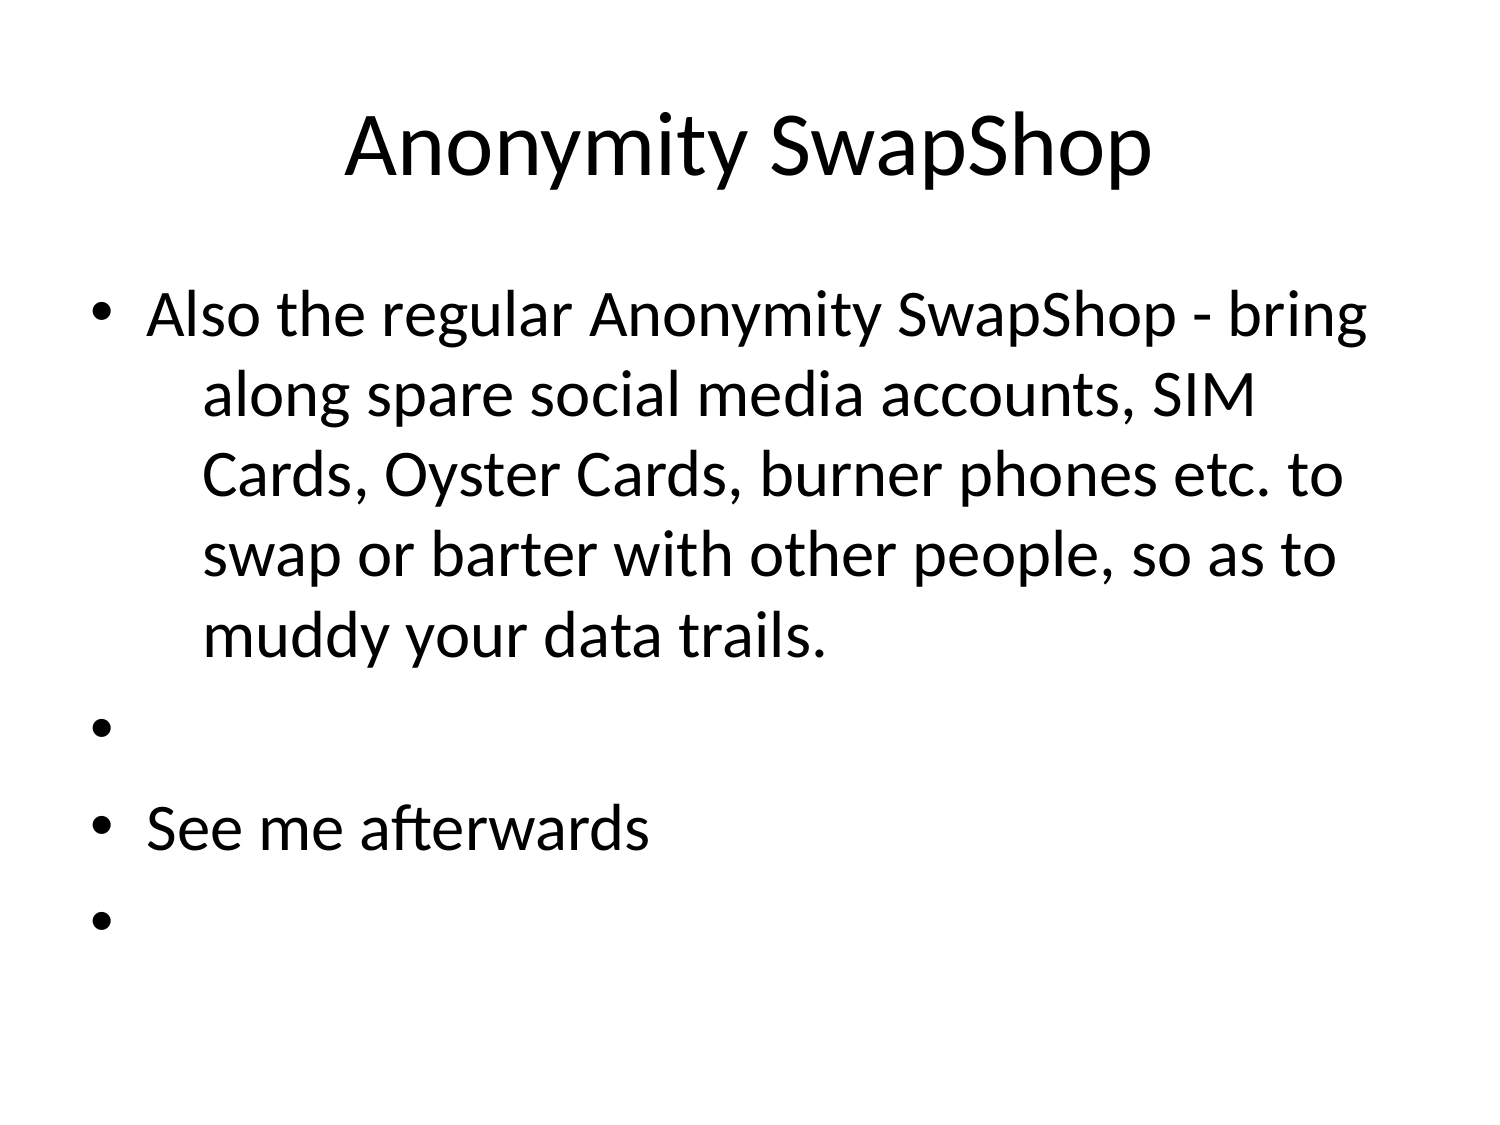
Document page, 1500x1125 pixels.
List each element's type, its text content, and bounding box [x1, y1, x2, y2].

list Also the regular Anonymity SwapShop - bring along spare social media accounts, SIM Cards, Oyster Cards, burner phones etc. to swap or barter with other people, so as to muddy your data trails. See me afterwards [75, 262, 1426, 1005]
title Anonymity SwapShop [75, 45, 1426, 233]
